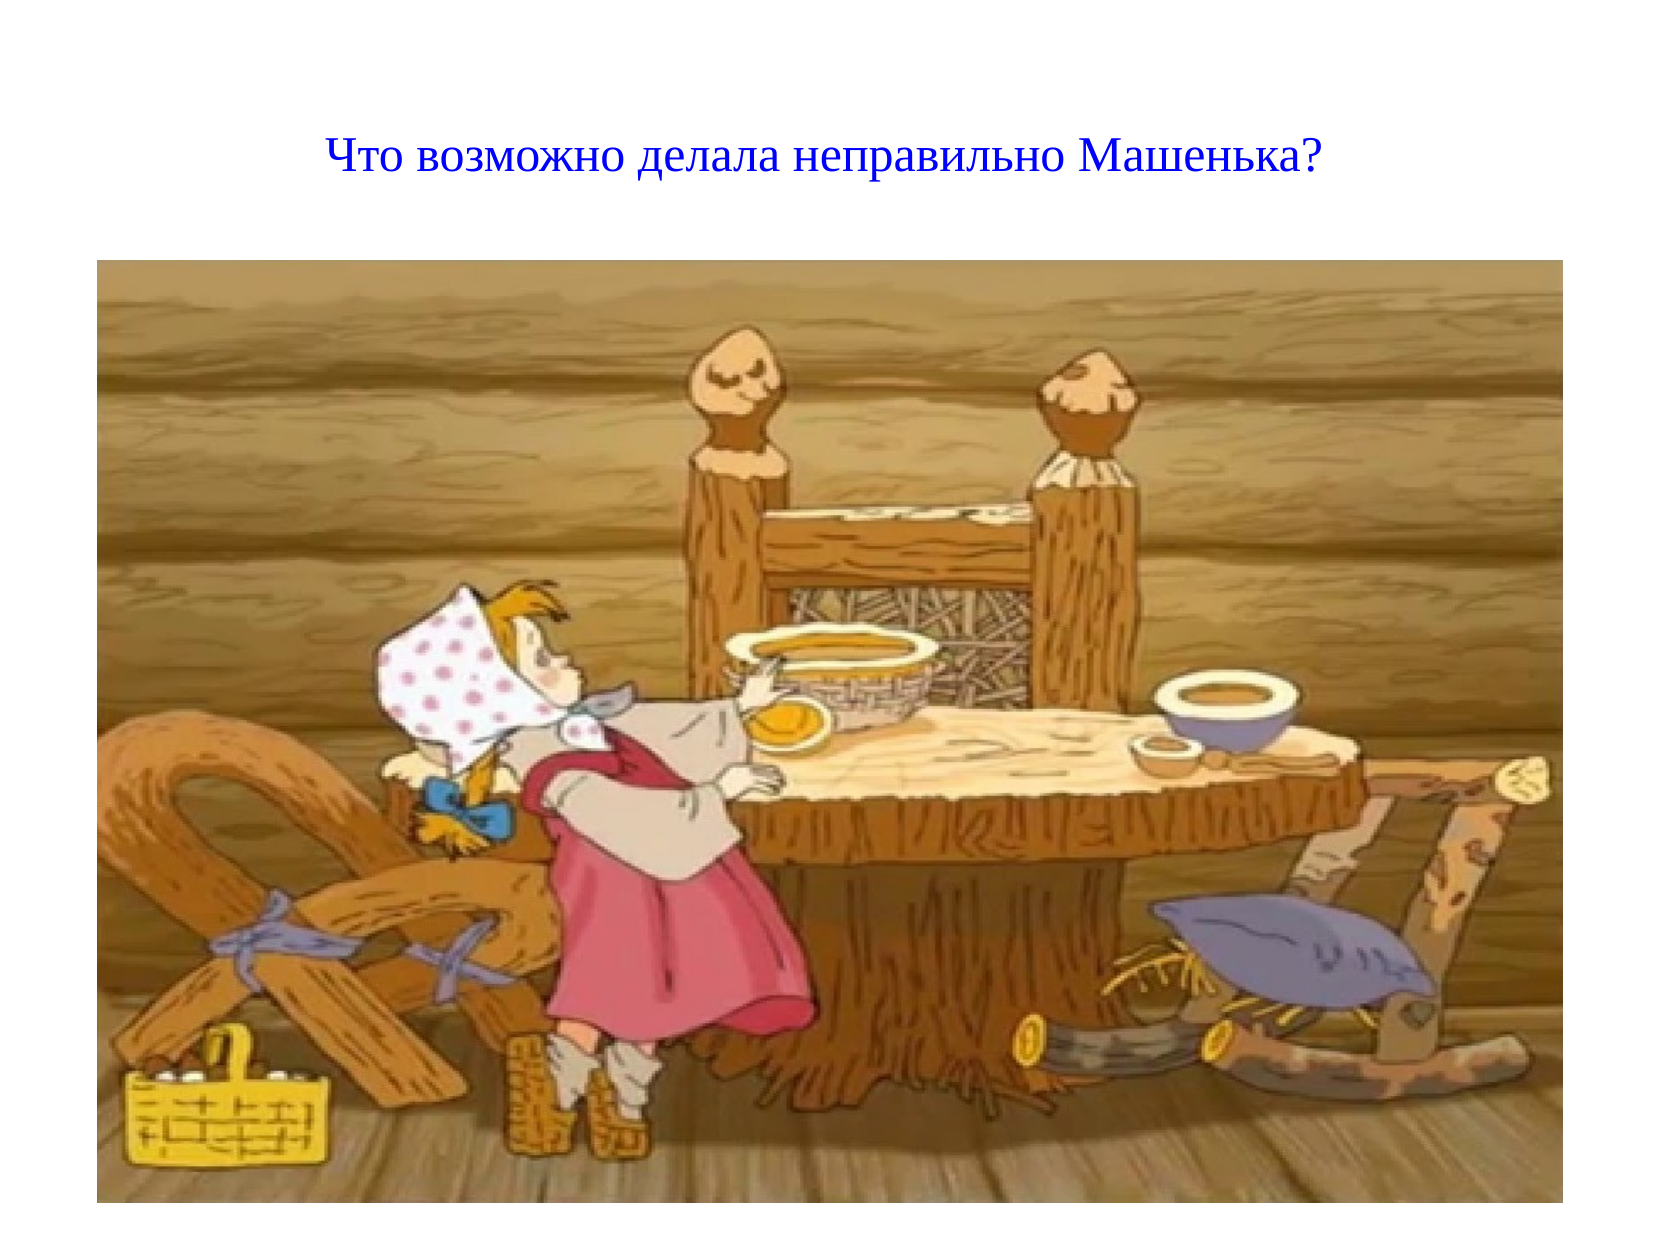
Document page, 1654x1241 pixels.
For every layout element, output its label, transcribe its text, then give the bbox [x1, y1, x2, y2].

title Что возможно делала неправильно Машенька? [82, 22, 1567, 284]
picture [97, 260, 1563, 1203]
